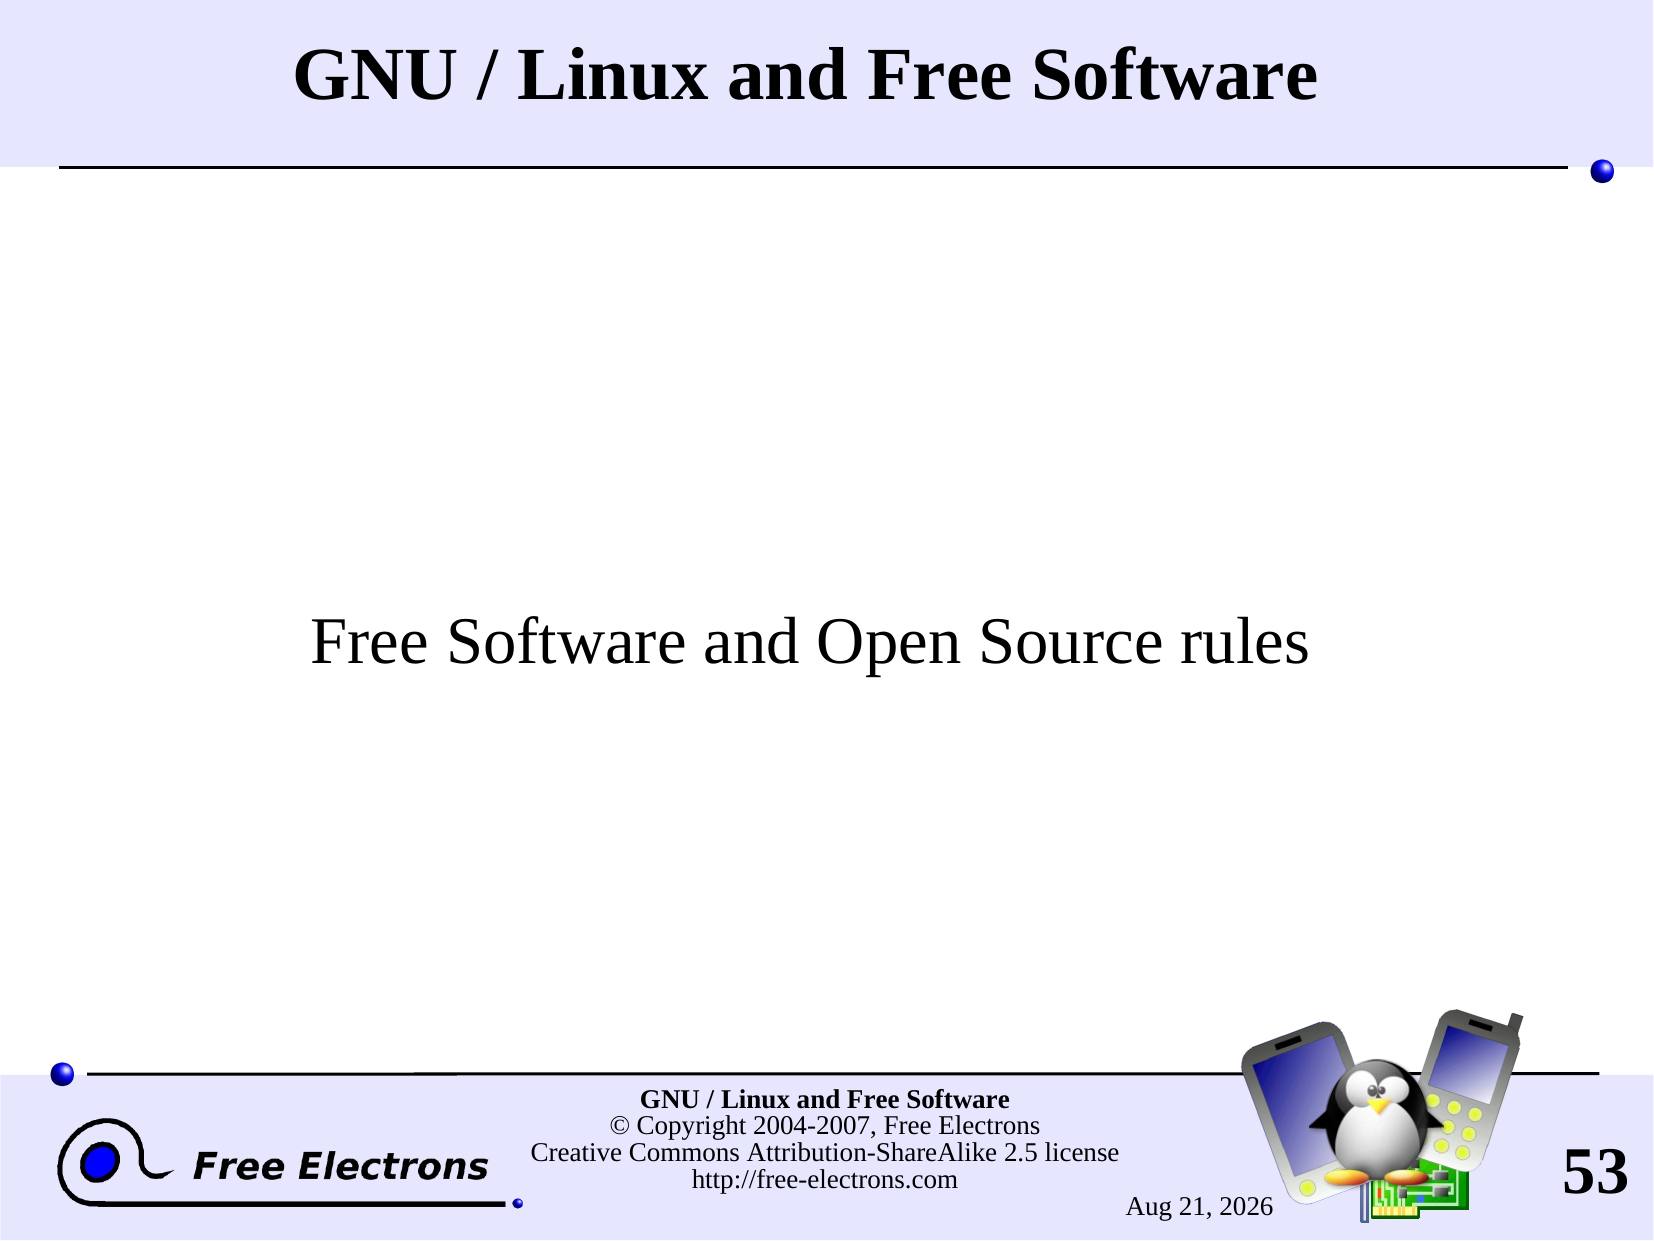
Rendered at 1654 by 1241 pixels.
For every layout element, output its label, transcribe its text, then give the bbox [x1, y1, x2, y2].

subtitle Free Software and Open Source rules [105, 216, 1518, 1066]
picture [50, 1107, 527, 1216]
picture [1231, 1007, 1538, 1241]
title GNU / Linux and Free Software [60, 25, 1551, 124]
